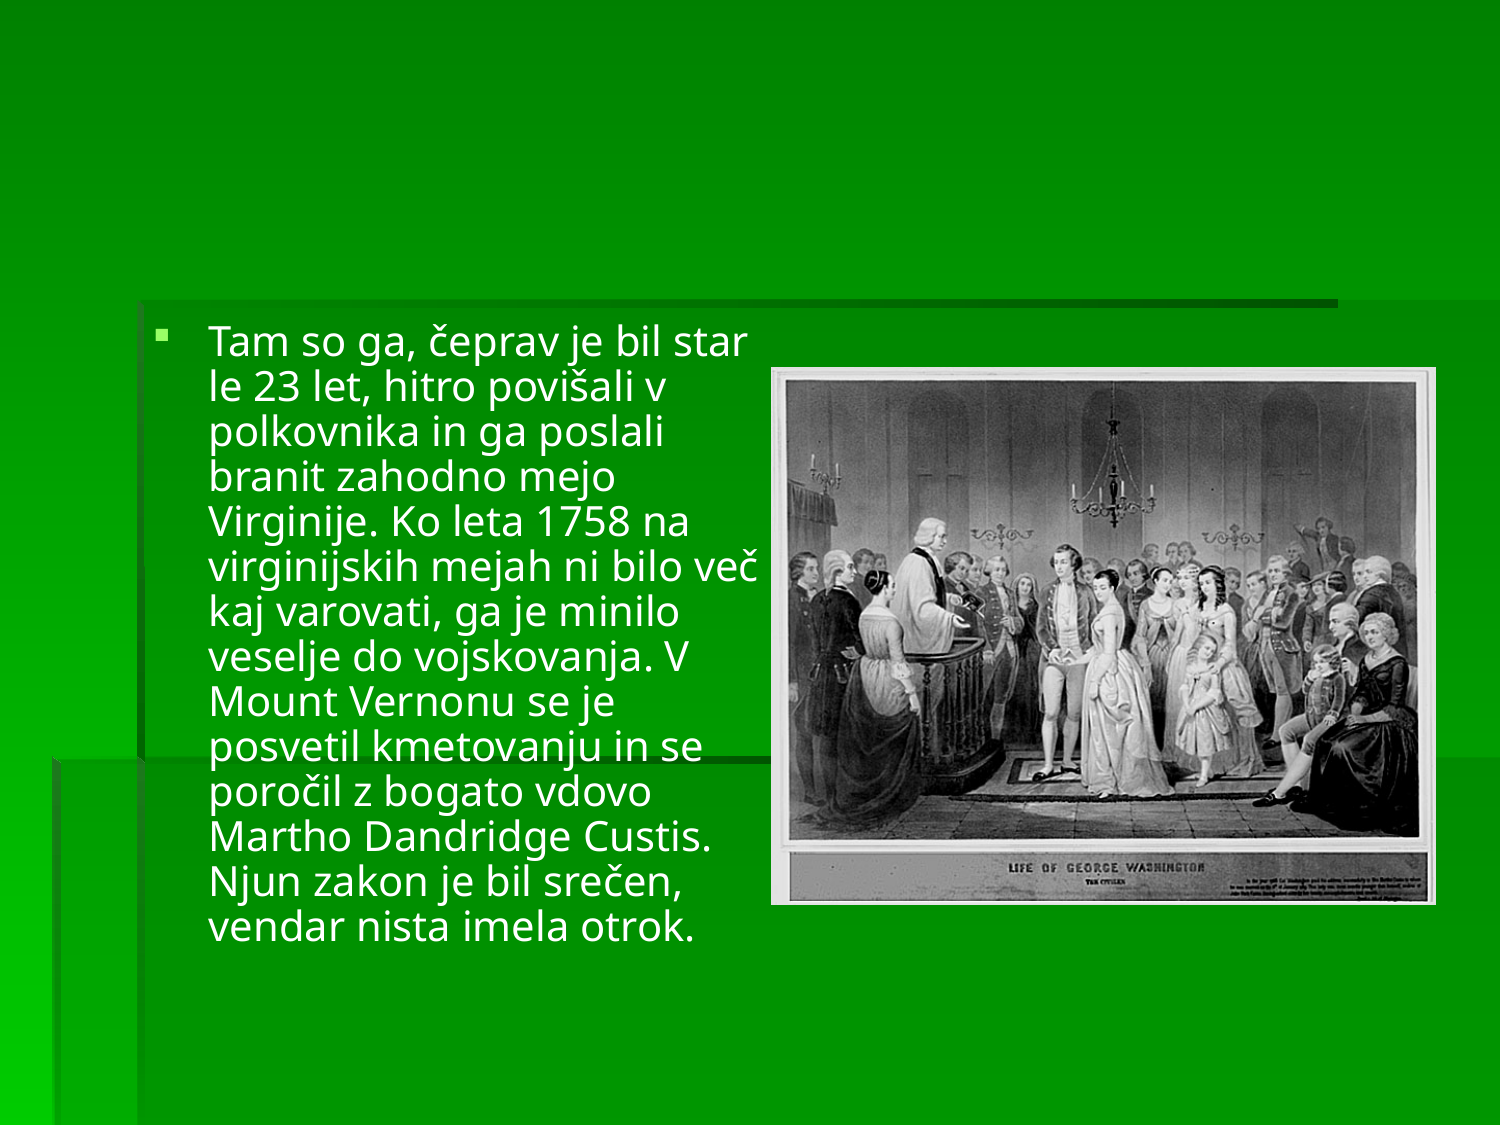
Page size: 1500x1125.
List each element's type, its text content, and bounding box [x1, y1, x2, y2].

list Tam so ga, čeprav je bil star le 23 let, hitro povišali v polkovnika in ga poslali branit zahodno mejo Virginije. Ko leta 1758 na virginijskih mejah ni bilo več kaj varovati, ga je minilo veselje do vojskovanja. V Mount Vernonu se je posvetil kmetovanju in se poročil z bogato vdovo Martho Dandridge Custis. Njun zakon je bil srečen, vendar nista imela otrok. [137, 312, 782, 1000]
picture [771, 367, 1436, 905]
